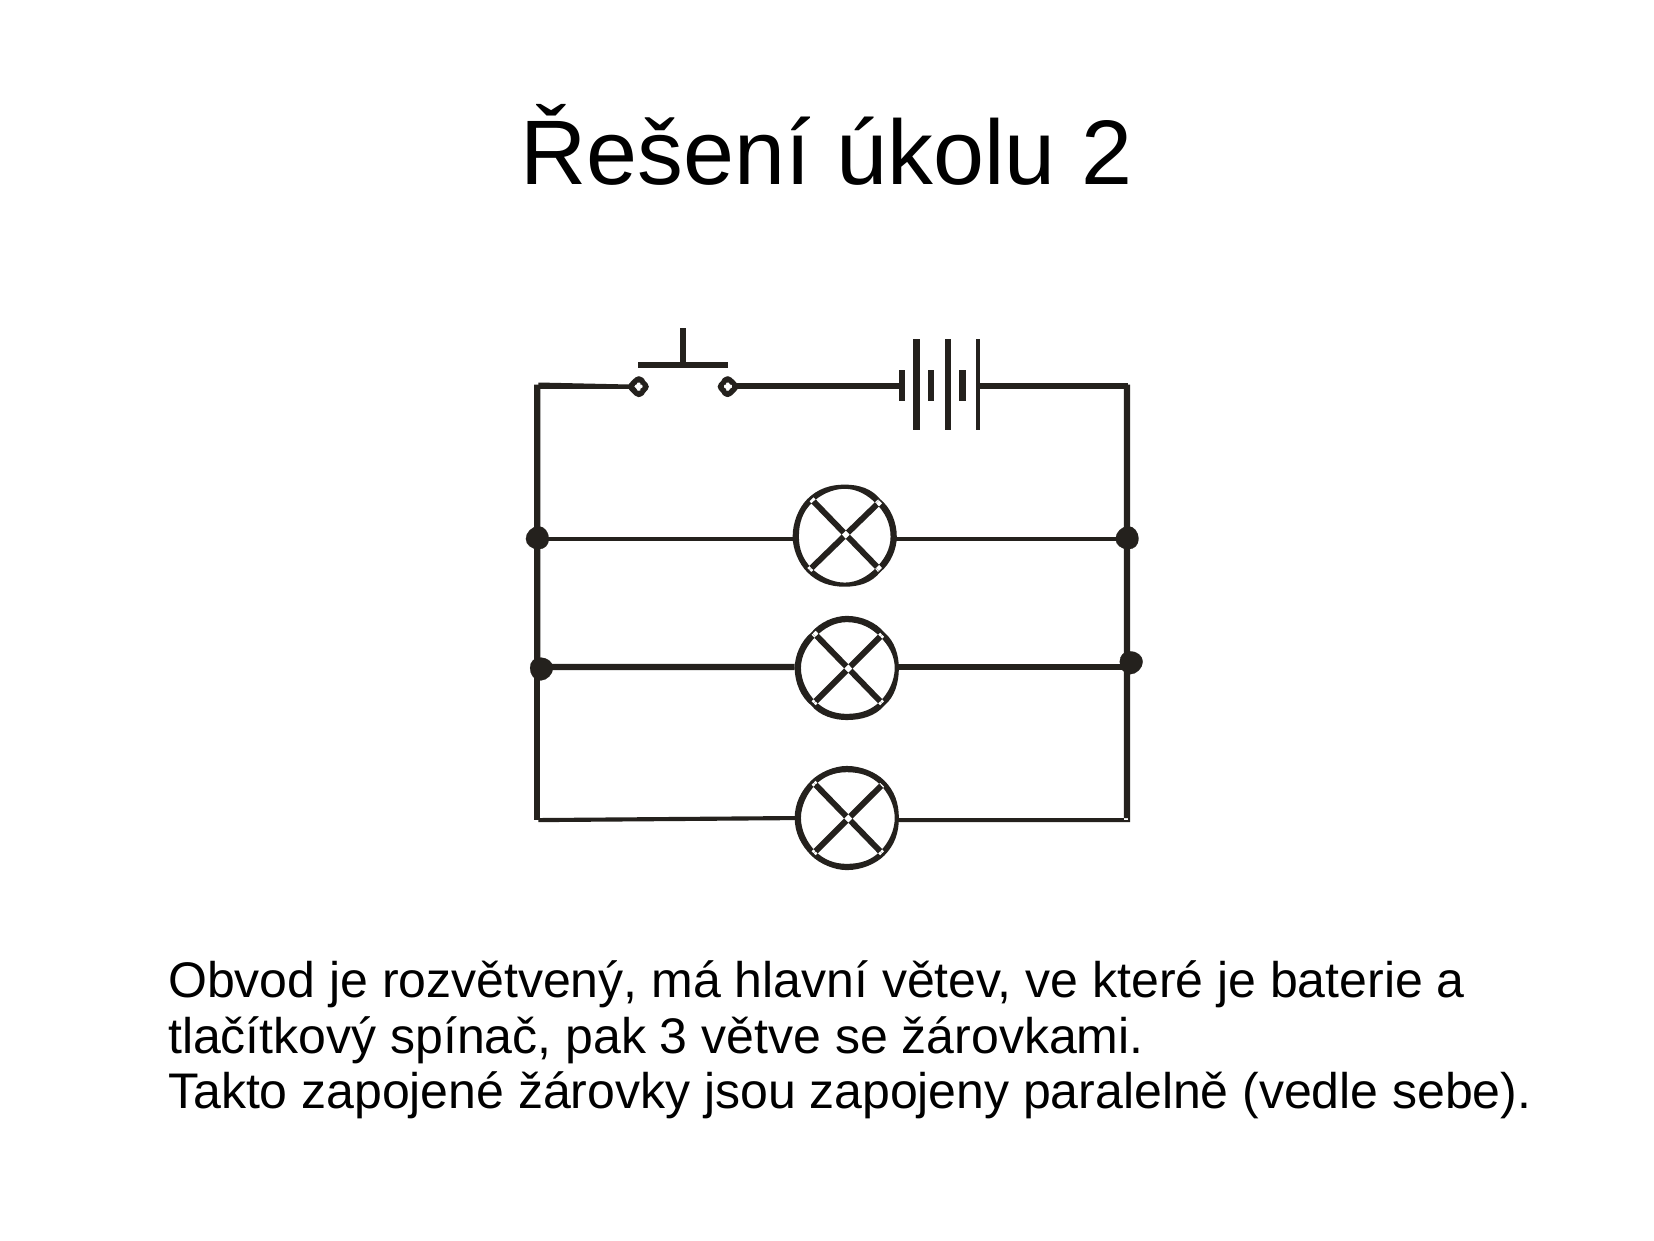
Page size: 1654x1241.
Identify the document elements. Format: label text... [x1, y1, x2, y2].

picture [523, 280, 1146, 875]
title Řešení úkolu 2 [82, 49, 1571, 257]
text_box Obvod je rozvětvený, má hlavní větev, ve které je baterie a tlačítkový spínač, pak 3 větve se žárovkami. Takto zapojené žárovky jsou zapojeny paralelně (vedle sebe). [153, 944, 1571, 1127]
